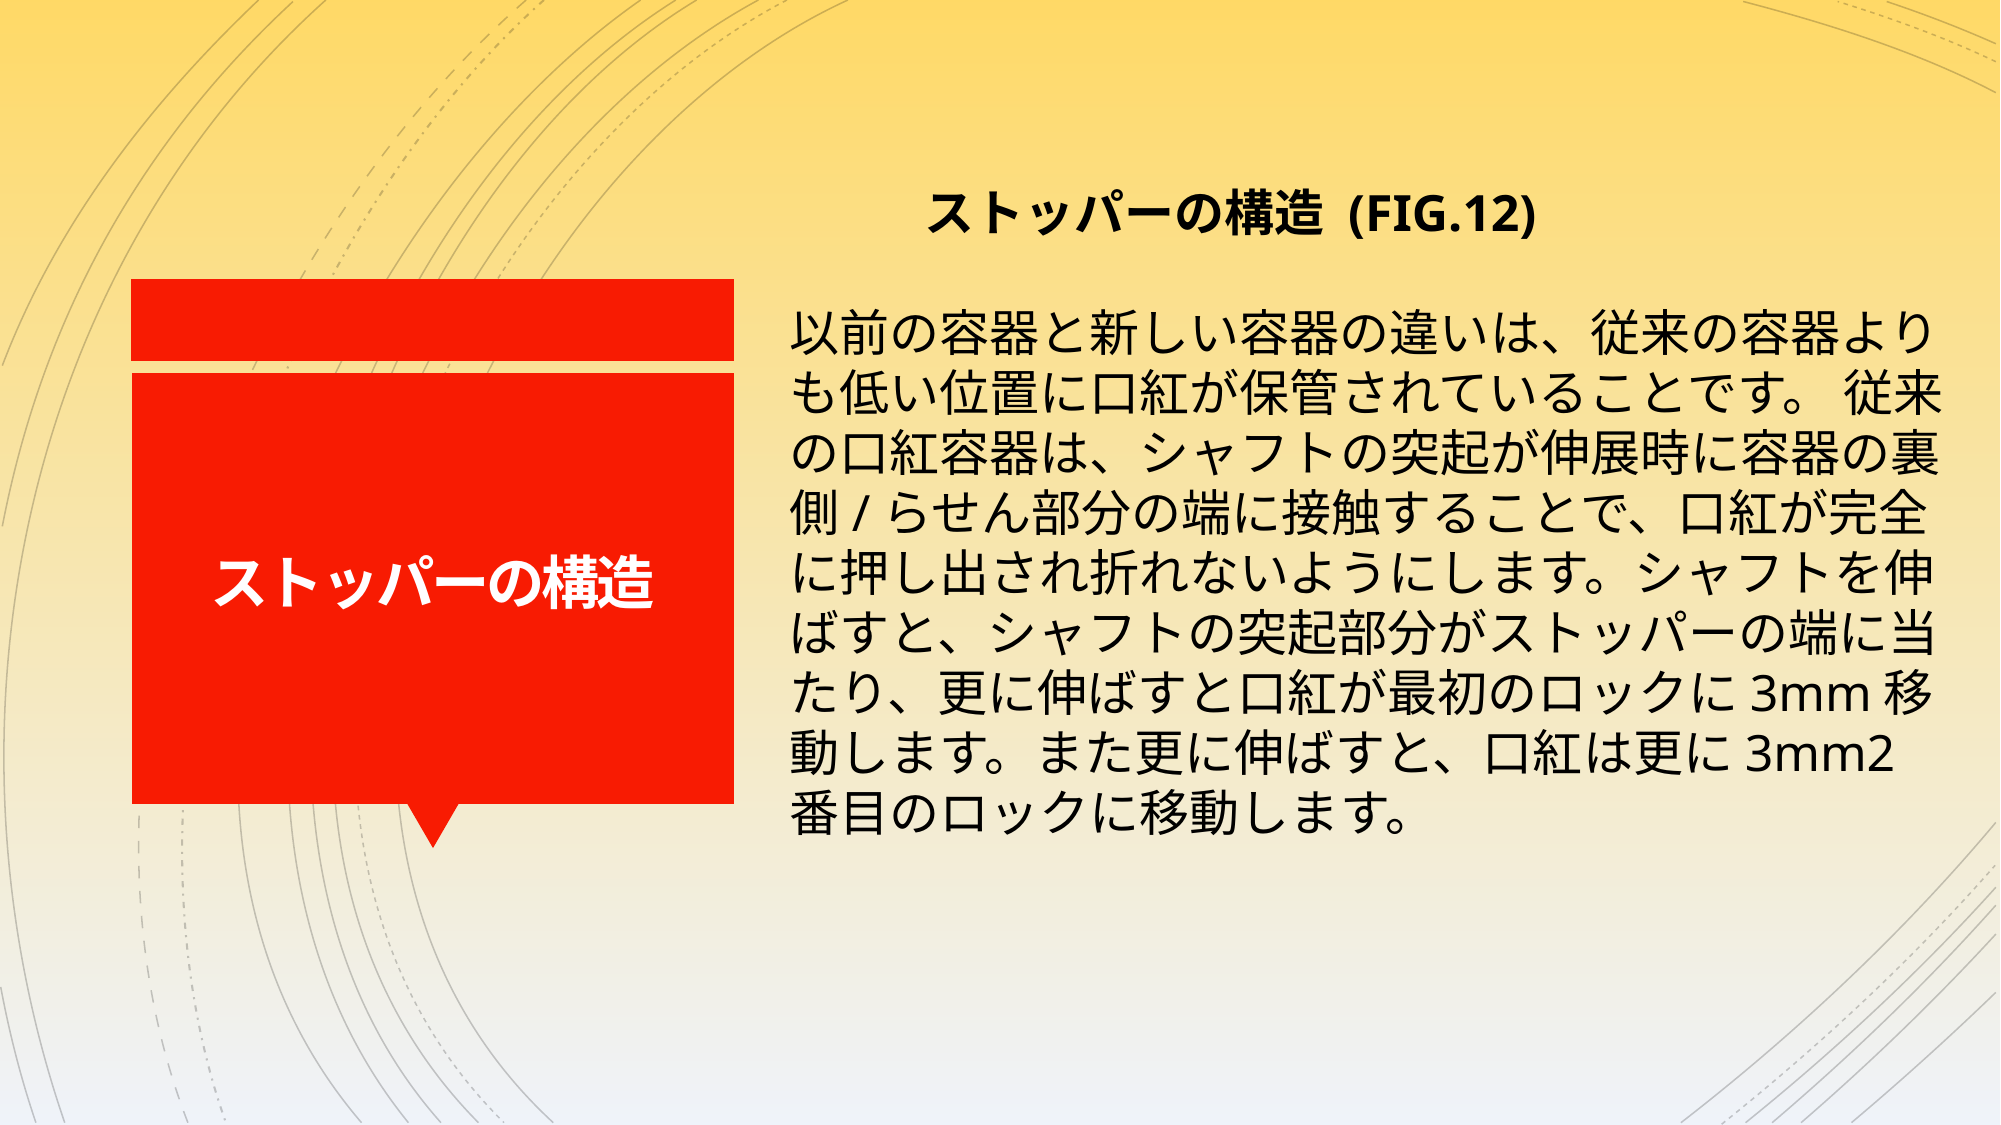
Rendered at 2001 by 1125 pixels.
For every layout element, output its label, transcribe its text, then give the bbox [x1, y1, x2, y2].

text_box ストッパーの構造 (FIG.12) 以前の容器と新しい容器の違いは、従来の容器よりも低い位置に口紅が保管されていることです。 従来の口紅容器は、シャフトの突起が伸展時に容器の裏側/らせん部分の端に接触することで、口紅が完全に押し出され折れないようにします。シャフトを伸ばすと、シャフトの突起部分がストッパーの端に当たり、更に伸ばすと口紅が最初のロックに3mm移動します。また更に伸ばすと、口紅は更に3mm2番目のロックに移動します。 [774, 174, 1963, 902]
title ストッパーの構造 [145, 385, 721, 789]
